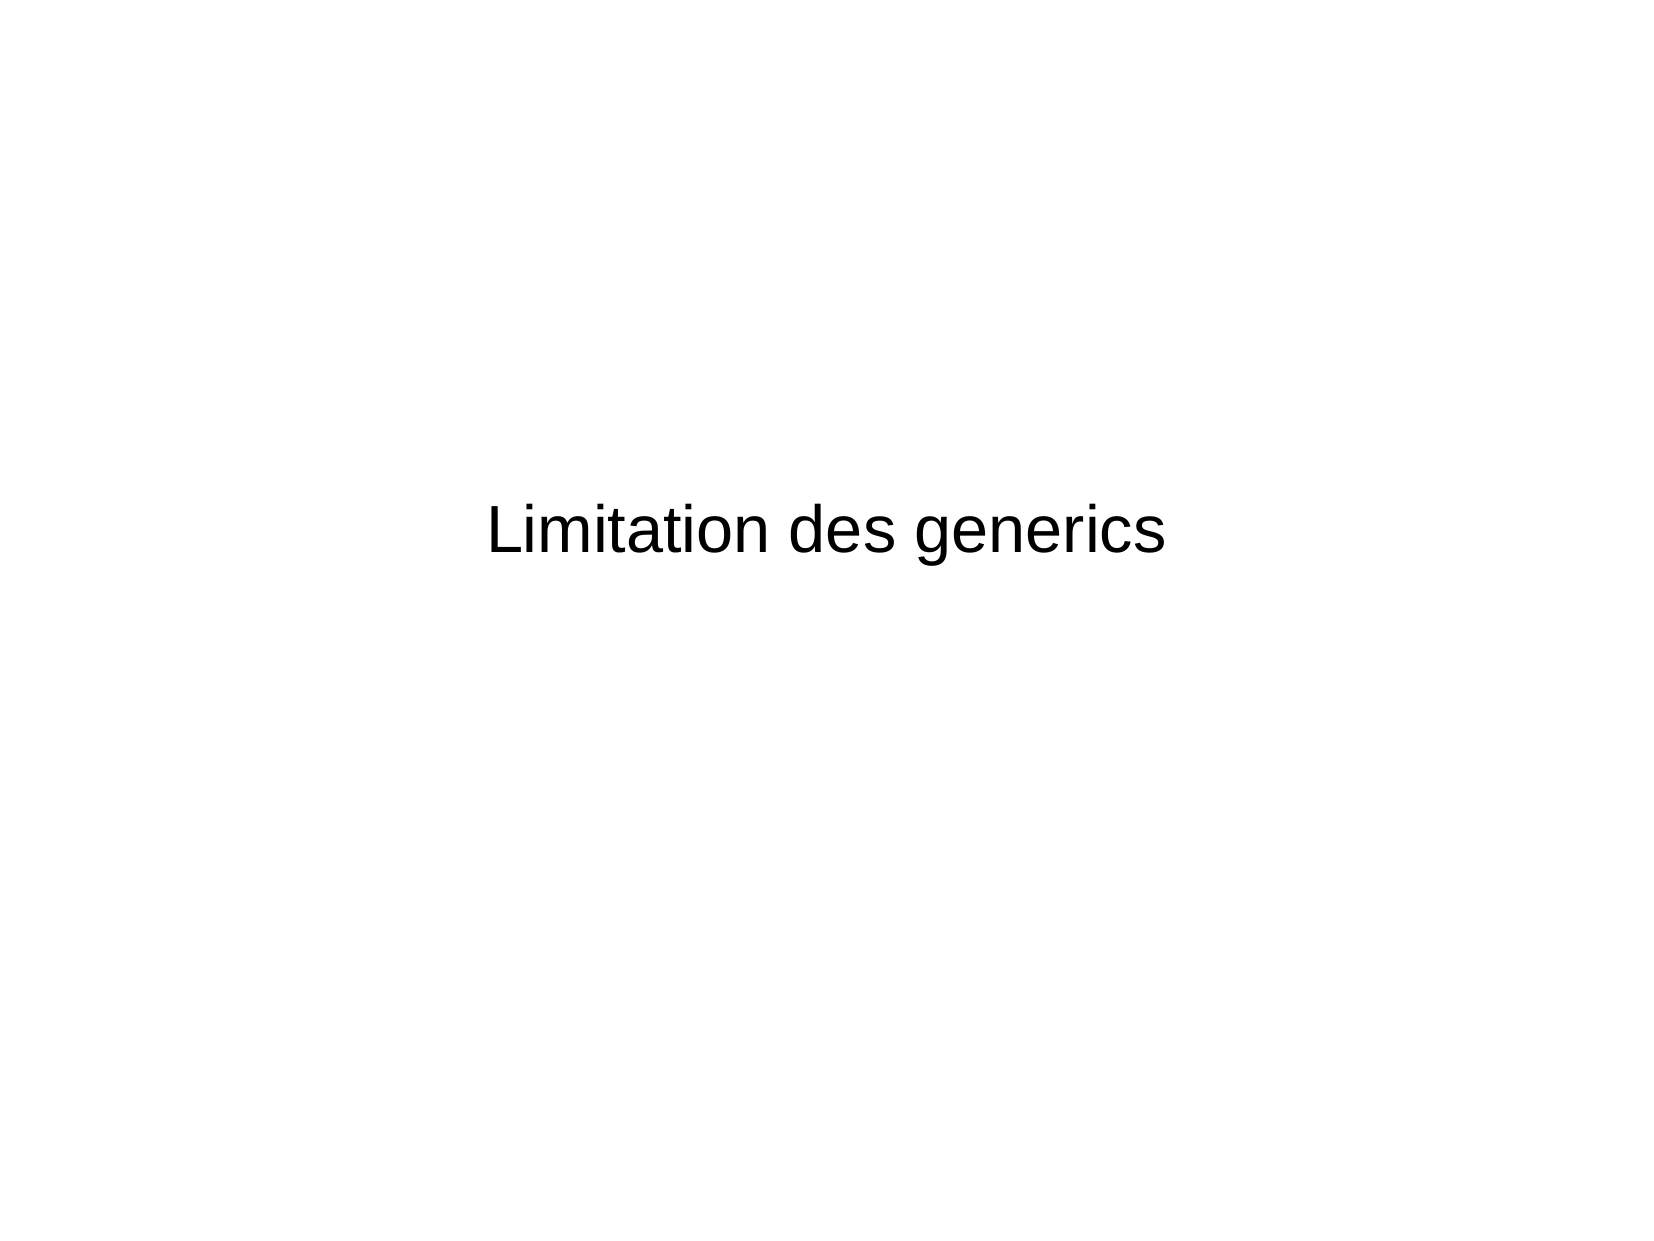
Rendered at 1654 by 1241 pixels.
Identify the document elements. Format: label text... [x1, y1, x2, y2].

subtitle Limitation des generics [82, 49, 1571, 1010]
